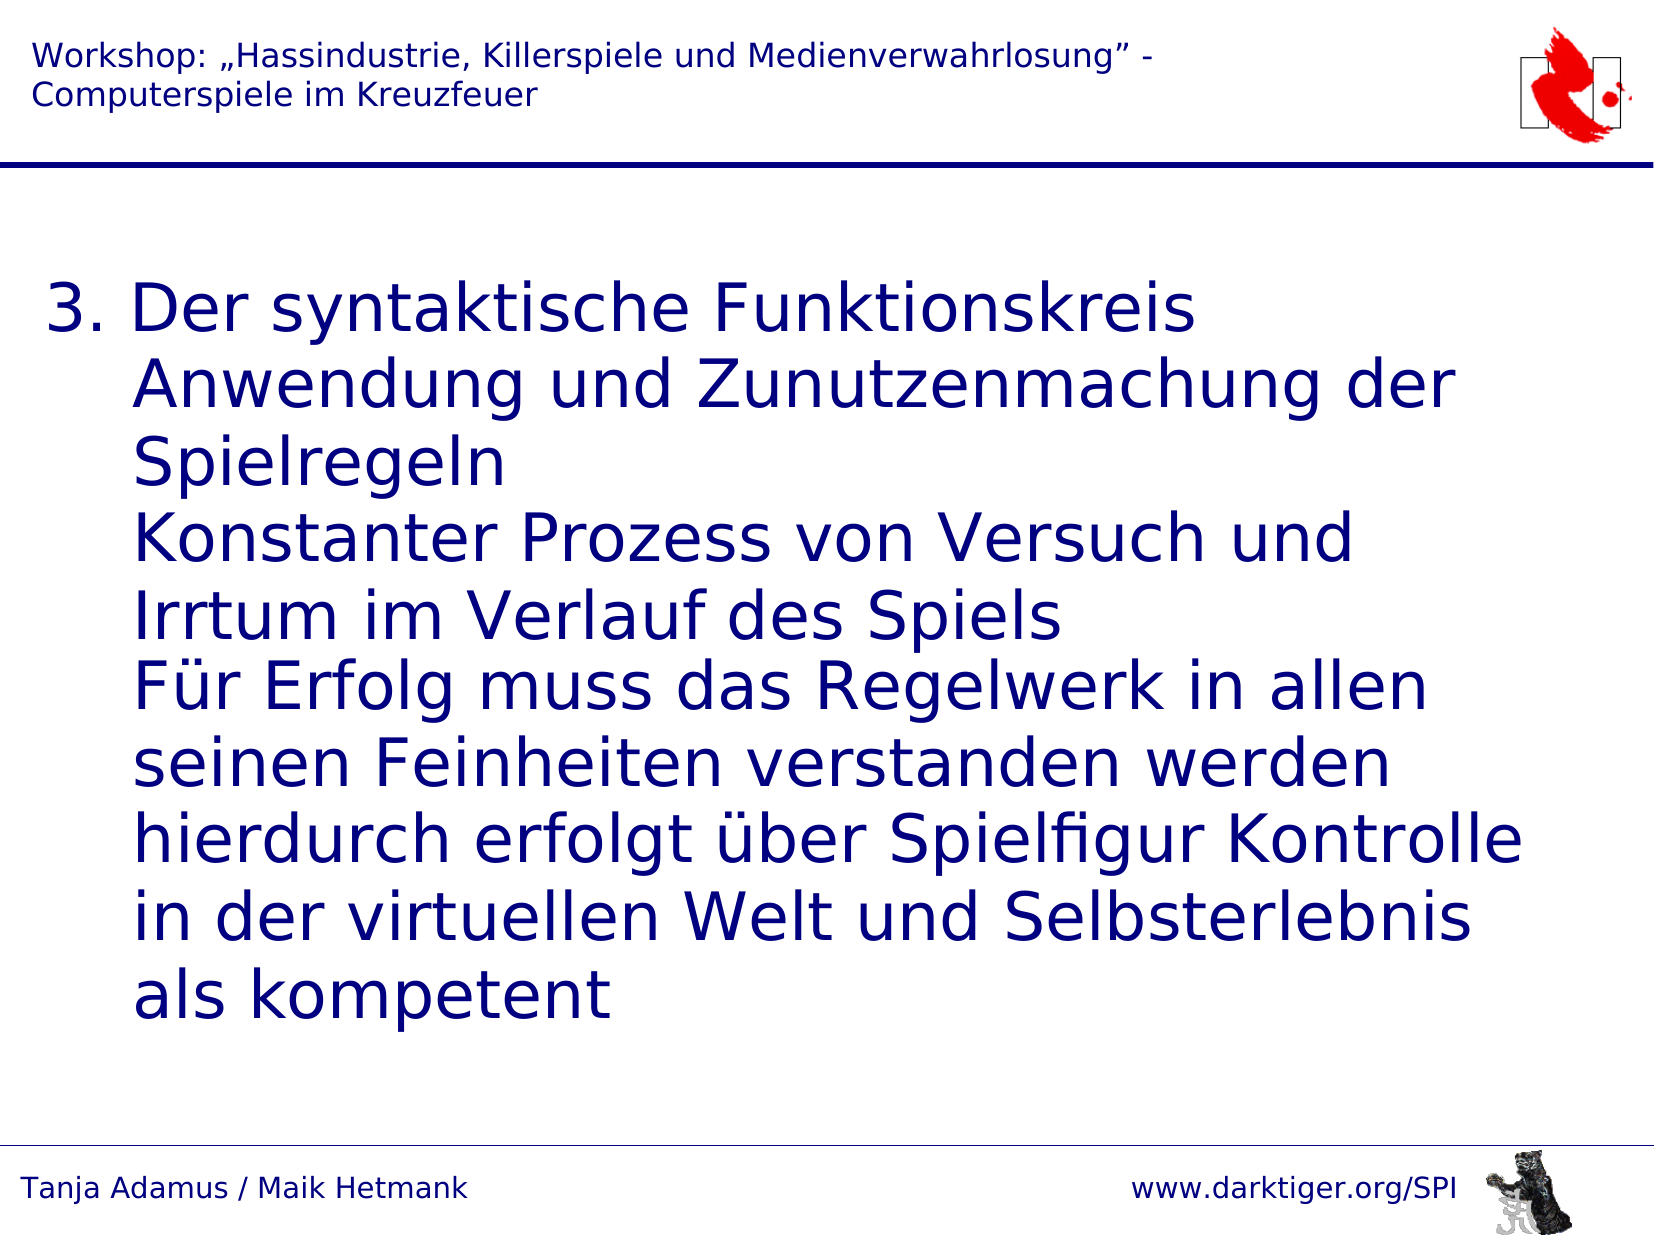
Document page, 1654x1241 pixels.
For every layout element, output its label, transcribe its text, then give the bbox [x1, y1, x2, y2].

text_box hierdurch erfolgt über Spielfigur Kontrolle in der virtuellen Welt und Selbsterlebnis als kompetent [118, 793, 1595, 1042]
text_box 3. Der syntaktische Funktionskreis [29, 261, 1595, 355]
text_box Anwendung und Zunutzenmachung der Spielregeln [118, 338, 1595, 492]
text_box Für Erfolg muss das Regelwerk in allen seinen Feinheiten verstanden werden [118, 663, 1595, 793]
text_box Workshop: „Hassindustrie, Killerspiele und Medienverwahrlosung” - Computerspiele im Kreuzfeuer [16, 29, 1418, 178]
picture [1486, 1150, 1572, 1235]
picture [1503, 16, 1632, 148]
text_box Konstanter Prozess von Versuch und Irrtum im Verlauf des Spiels [118, 492, 1595, 663]
